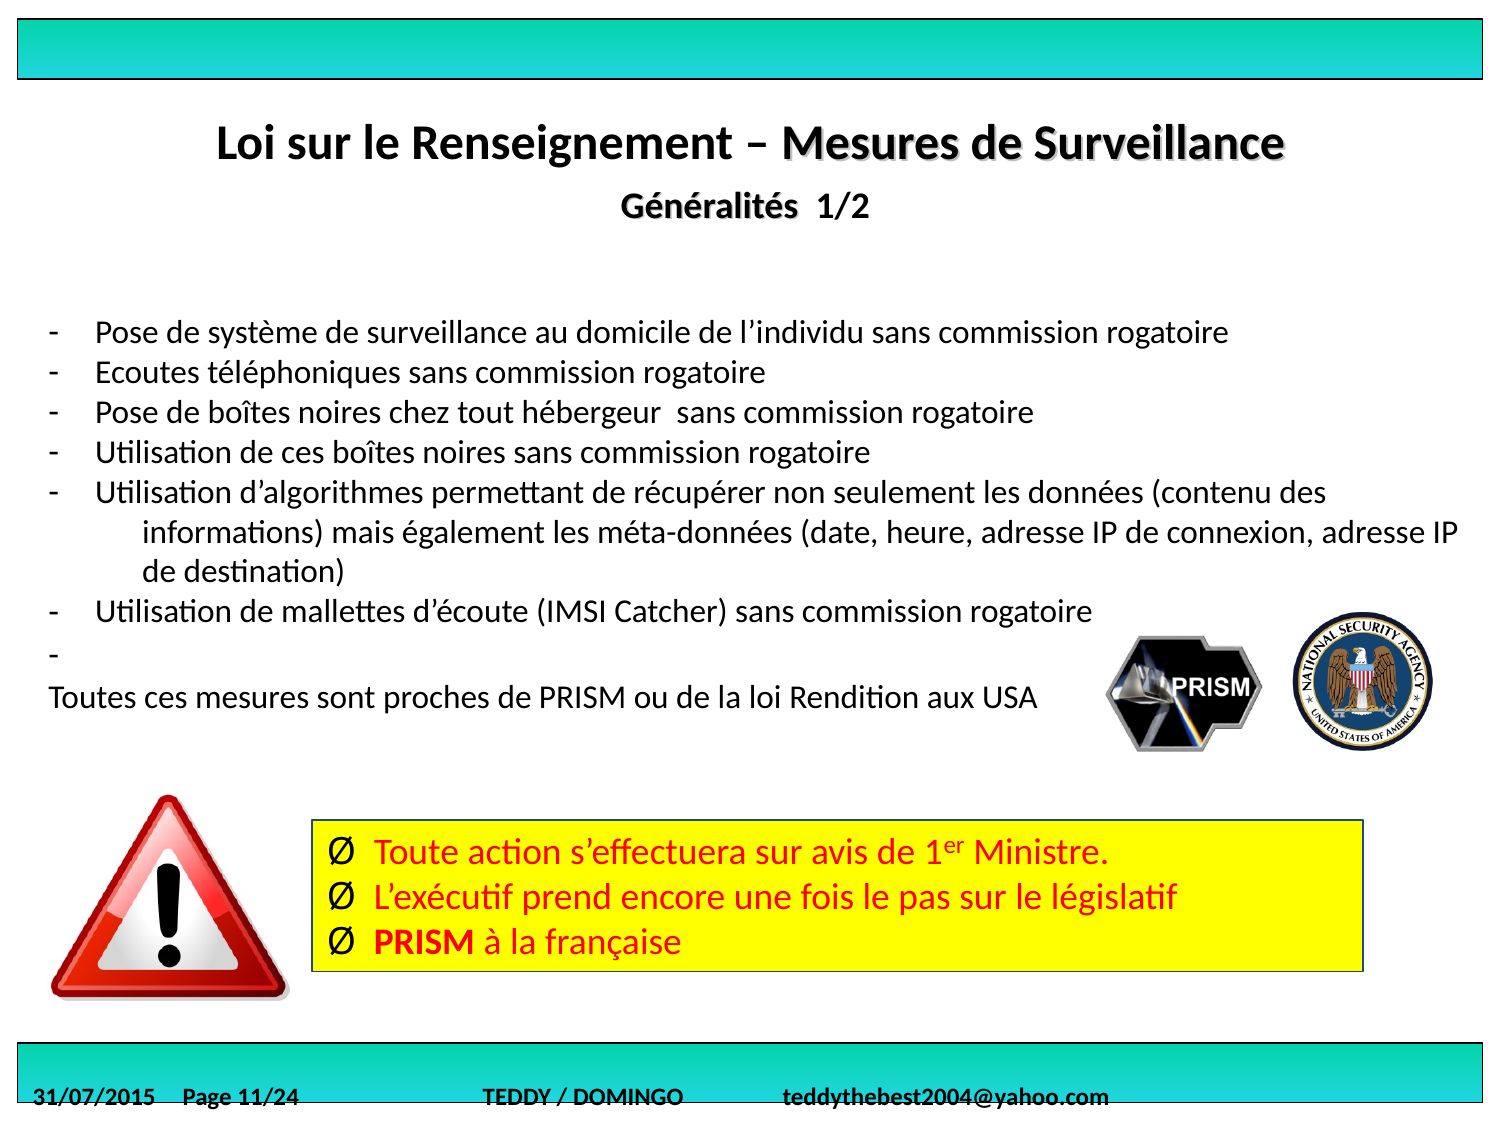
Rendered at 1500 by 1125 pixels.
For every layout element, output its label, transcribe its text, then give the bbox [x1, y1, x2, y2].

text_box Loi sur le Renseignement – Mesures de Surveillance [19, 101, 1483, 178]
picture [1104, 633, 1263, 753]
text_box Toute action s’effectuera sur avis de 1er Ministre. L’exécutif prend encore une fois le pas sur le législatif PRISM à la française [311, 819, 1364, 972]
text_box Généralités 1/2 [19, 173, 1471, 234]
picture [33, 777, 303, 1014]
text_box Pose de système de surveillance au domicile de l’individu sans commission rogatoire Ecoutes téléphoniques sans commission rogatoire Pose de boîtes noires chez tout hébergeur sans commission rogatoire Utilisation de ces boîtes noires sans commission rogatoire Utilisation d’algorithmes permettant de récupérer non seulement les données (contenu des informations) mais également les méta-données (date, heure, adresse IP de connexion, adresse IP de destination) Utilisation de mallettes d’écoute (IMSI Catcher) sans commission rogatoire Toutes ces mesures sont proches de PRISM ou de la loi Rendition aux USA [33, 302, 1485, 722]
text_box [17, 42, 1483, 80]
text_box 31/07/2015 Page 11/24 TEDDY / DOMINGO teddythebest2004@yahoo.com [17, 1042, 1483, 1103]
picture [1285, 604, 1440, 755]
